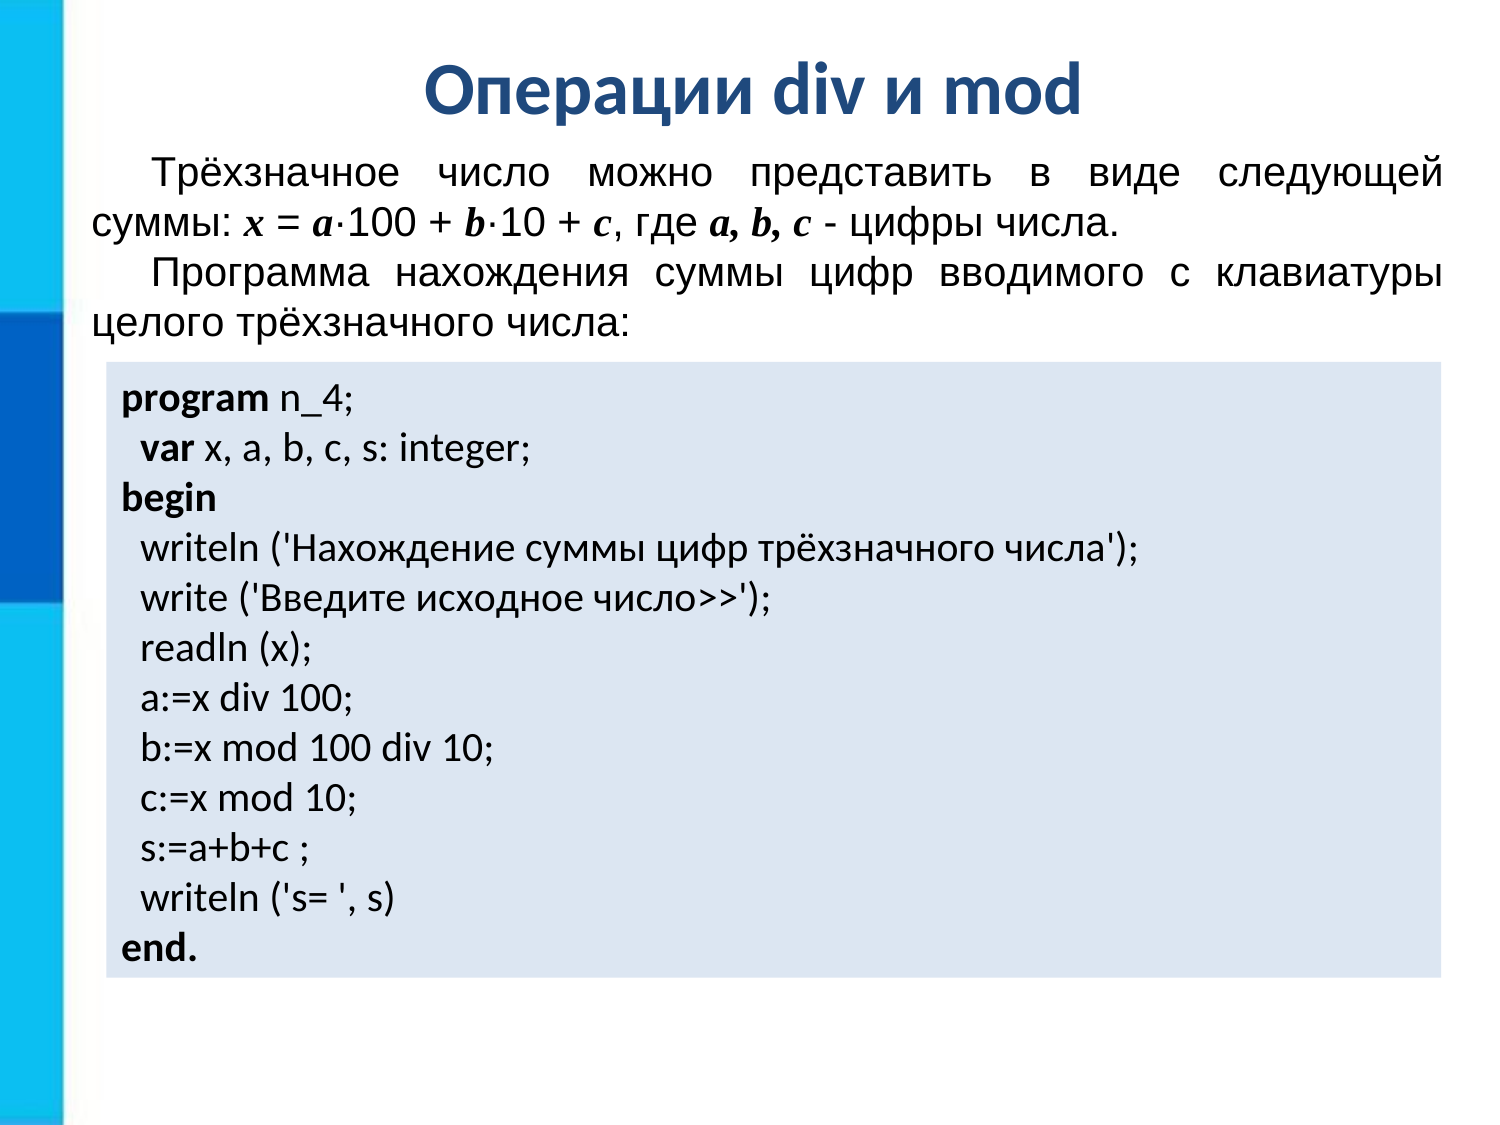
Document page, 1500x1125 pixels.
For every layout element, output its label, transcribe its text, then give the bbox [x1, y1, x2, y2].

text_box Трёхзначное число можно представить в виде следующей суммы: x = a·100 + b·10 + c, где а, b, с - цифры числа. Программа нахождения суммы цифр вводимого с клавиатуры целого трёхзначного числа: [76, 137, 1459, 353]
text_box program n_4; var x, a, b, c, s: integer; begin writeln ('Нахождение суммы цифр трёхзначного числа'); write ('Введите исходное число>>'); readln (x); a:=x div 100; b:=x mod 100 div 10; c:=x mod 10; s:=a+b+c ; writeln ('s= ', s) end. [106, 361, 1442, 978]
text_box Операции div и mod [100, 30, 1426, 137]
picture [0, 0, 1500, 1125]
